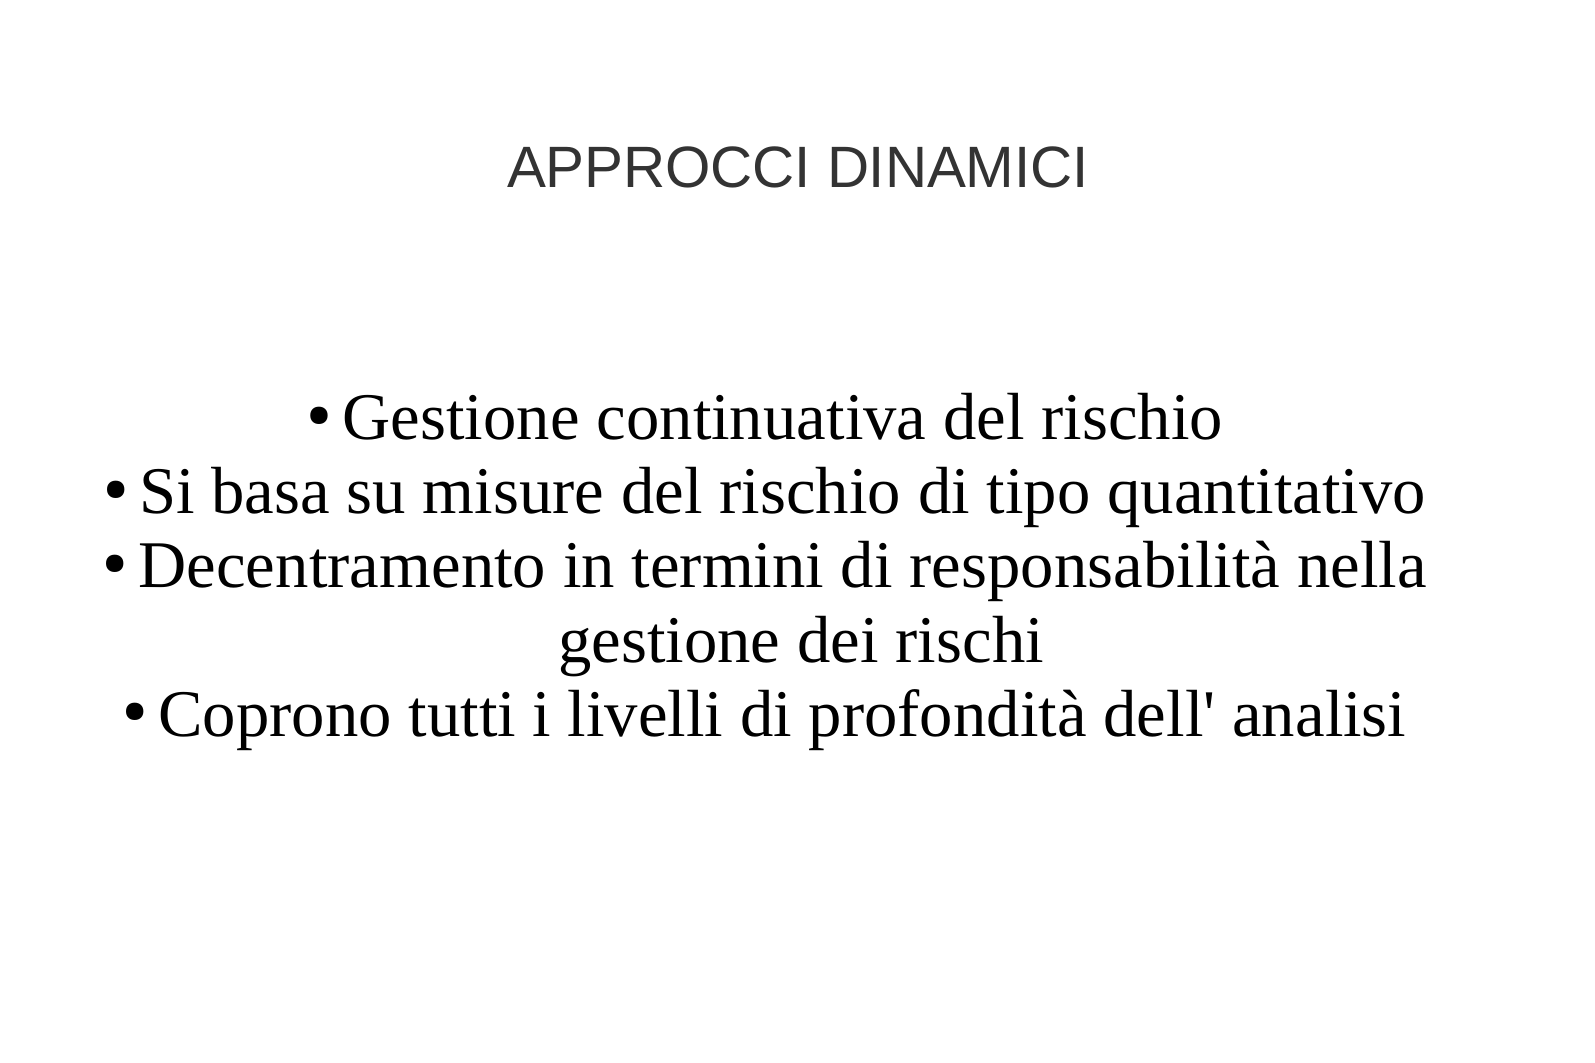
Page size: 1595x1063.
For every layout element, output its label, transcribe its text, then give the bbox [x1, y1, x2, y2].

title APPROCCI DINAMICI [117, 78, 1479, 256]
subtitle Gestione continuativa del rischio Si basa su misure del rischio di tipo quantitativo Decentramento in termini di responsabilità nella gestione dei rischi Coprono tutti i livelli di profondità dell' analisi [85, 295, 1447, 965]
